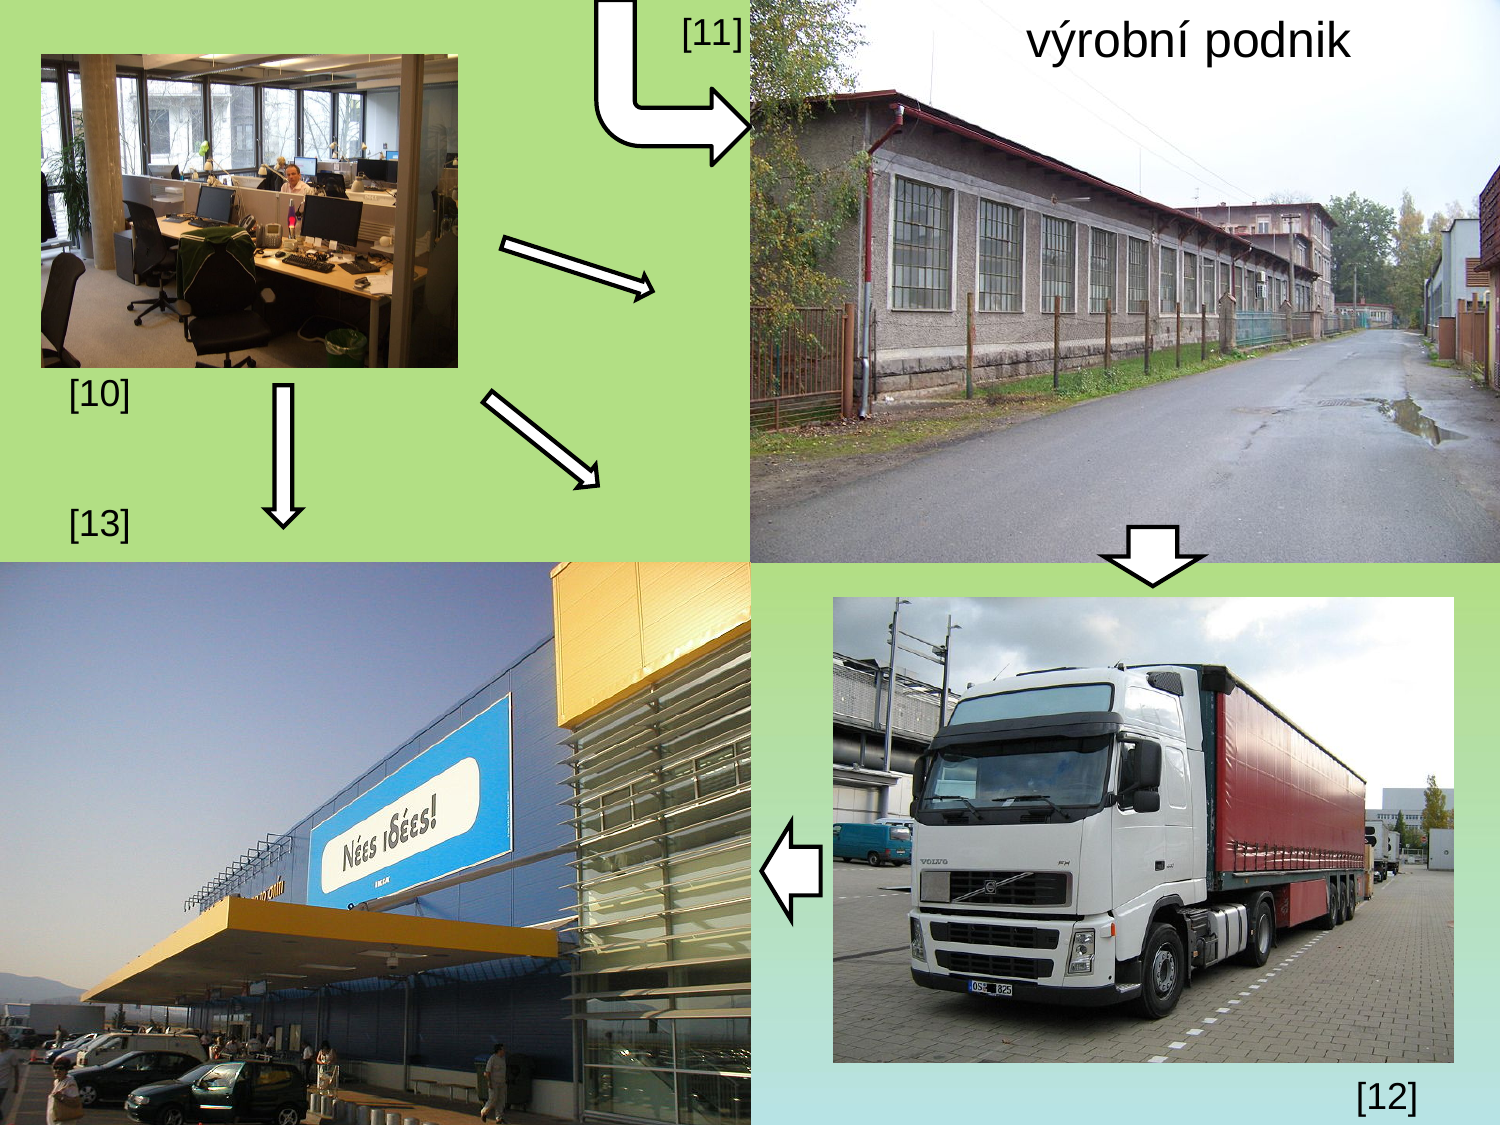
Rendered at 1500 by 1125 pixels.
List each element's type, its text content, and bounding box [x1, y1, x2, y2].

text_box [1104, 527, 1202, 587]
text_box [265, 385, 302, 528]
text_box [833, 597, 1454, 1064]
text_box [10] [53, 361, 157, 423]
text_box [12] [1341, 1064, 1444, 1125]
text_box výrobní podnik [1011, 0, 1367, 76]
text_box [13] [53, 491, 157, 553]
text_box [596, 0, 751, 166]
text_box [482, 391, 598, 488]
picture [0, 0, 1500, 1125]
text_box [501, 237, 653, 300]
text_box [11] [666, 0, 770, 61]
text_box [761, 822, 821, 920]
